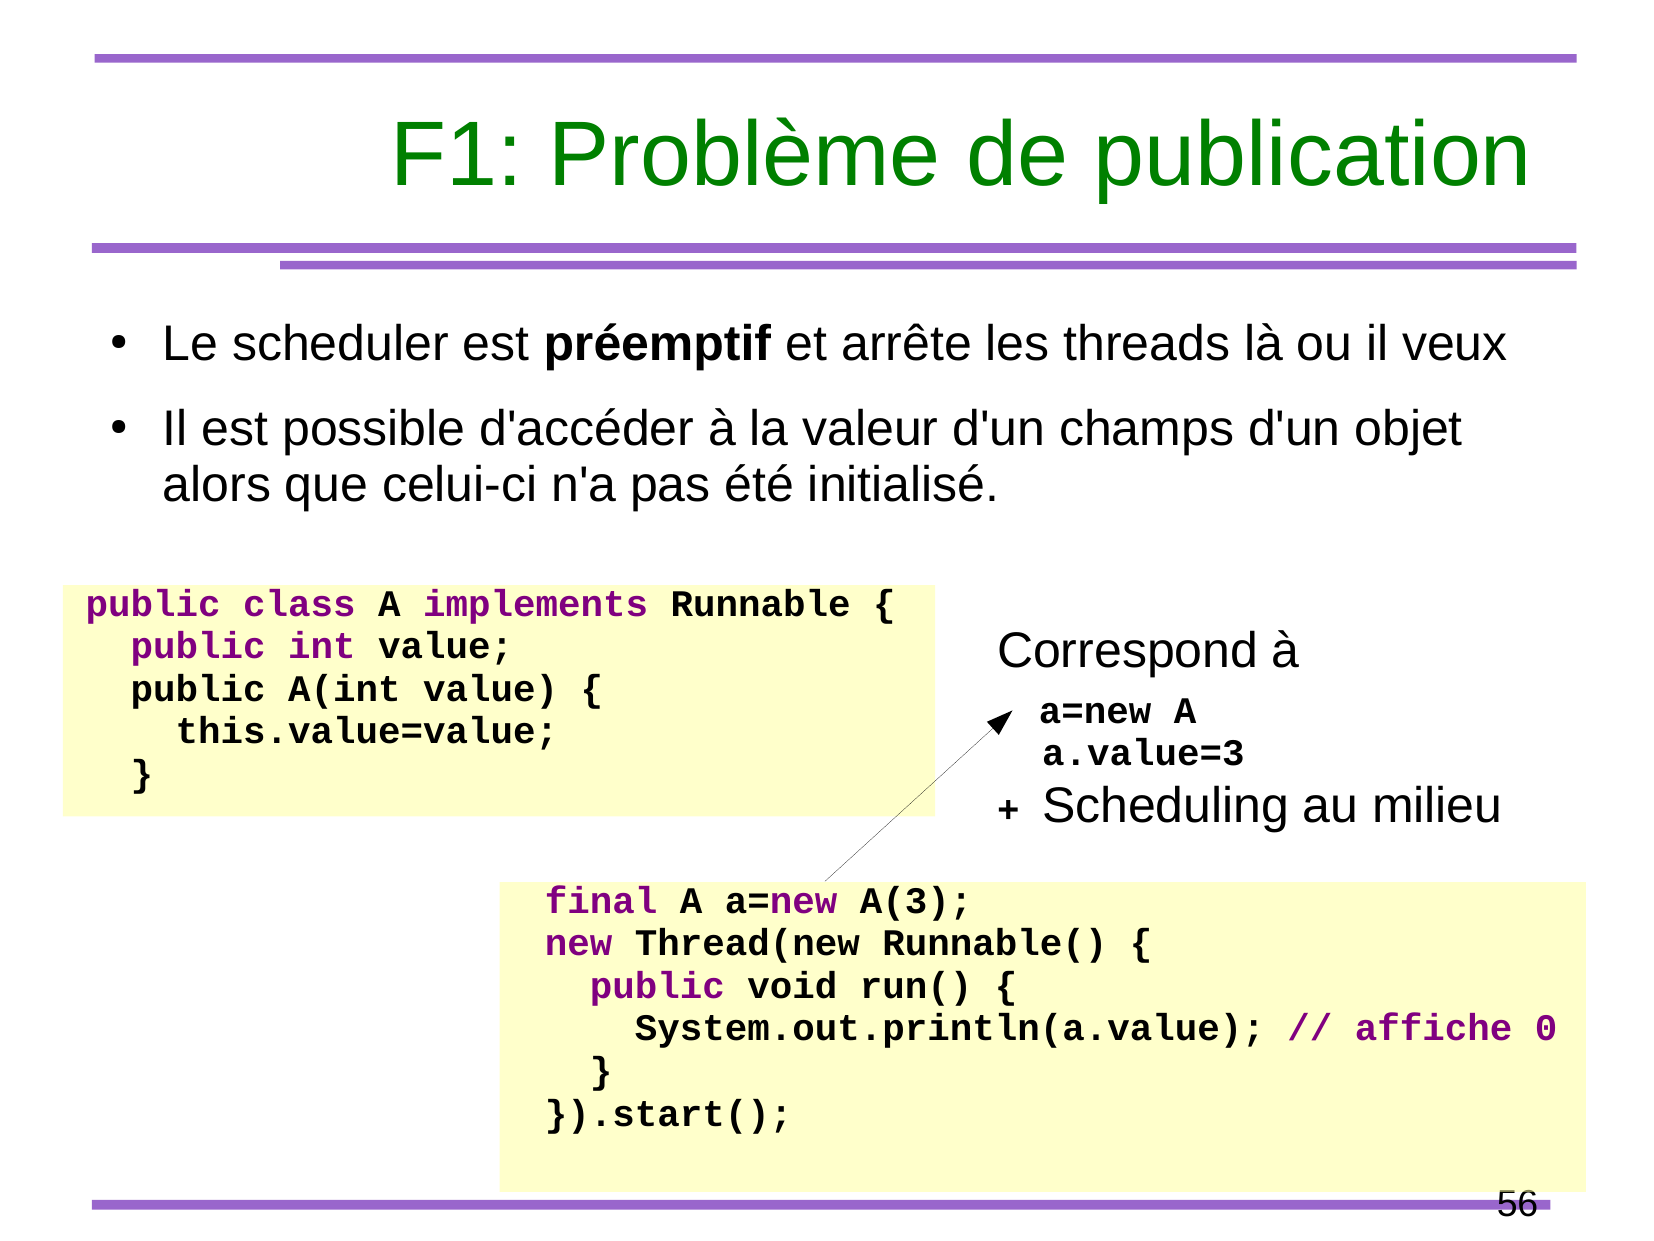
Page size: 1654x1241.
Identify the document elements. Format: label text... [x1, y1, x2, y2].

title F1: Problème de publication [121, 49, 1534, 257]
text_box final A a=new A(3); new Thread(new Runnable() { public void run() { System.out.println(a.value); // affiche 0 } }).start(); [499, 882, 1586, 1192]
text_box public class A implements Runnable { public int value; public A(int value) { this.value=value; } } [62, 585, 936, 817]
text_box Correspond à a=new A a.value=3 + Scheduling au milieu [997, 622, 1617, 834]
list Le scheduler est préemptif et arrête les threads là ou il veux Il est possible d'accéder à la valeur d'un champs d'un objet alors que celui-ci n'a pas été initialisé. [92, 315, 1563, 513]
